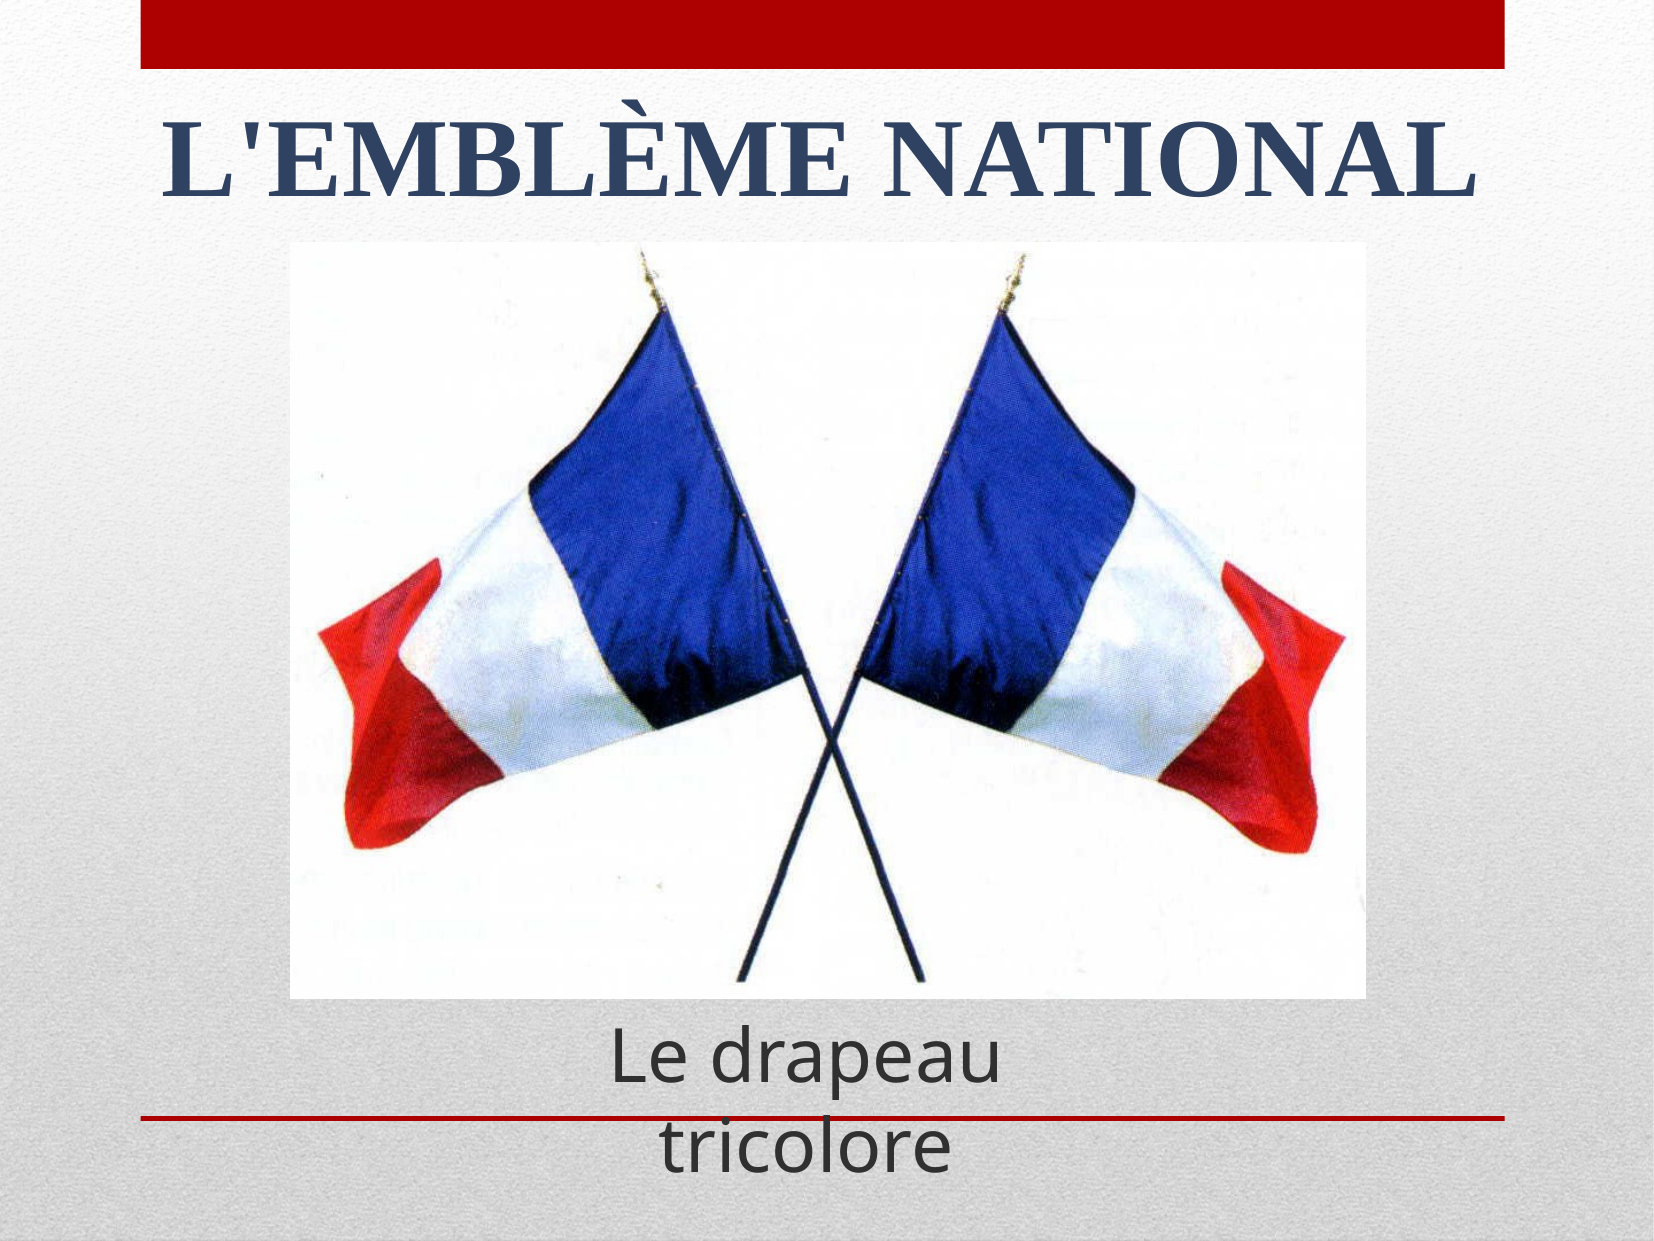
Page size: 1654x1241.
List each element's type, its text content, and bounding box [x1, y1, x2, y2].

text_box L'EMBLÈME NATIONAL [146, 76, 1497, 227]
picture [0, 0, 1654, 1241]
list Le drapeau tricolore [496, 999, 1099, 1224]
